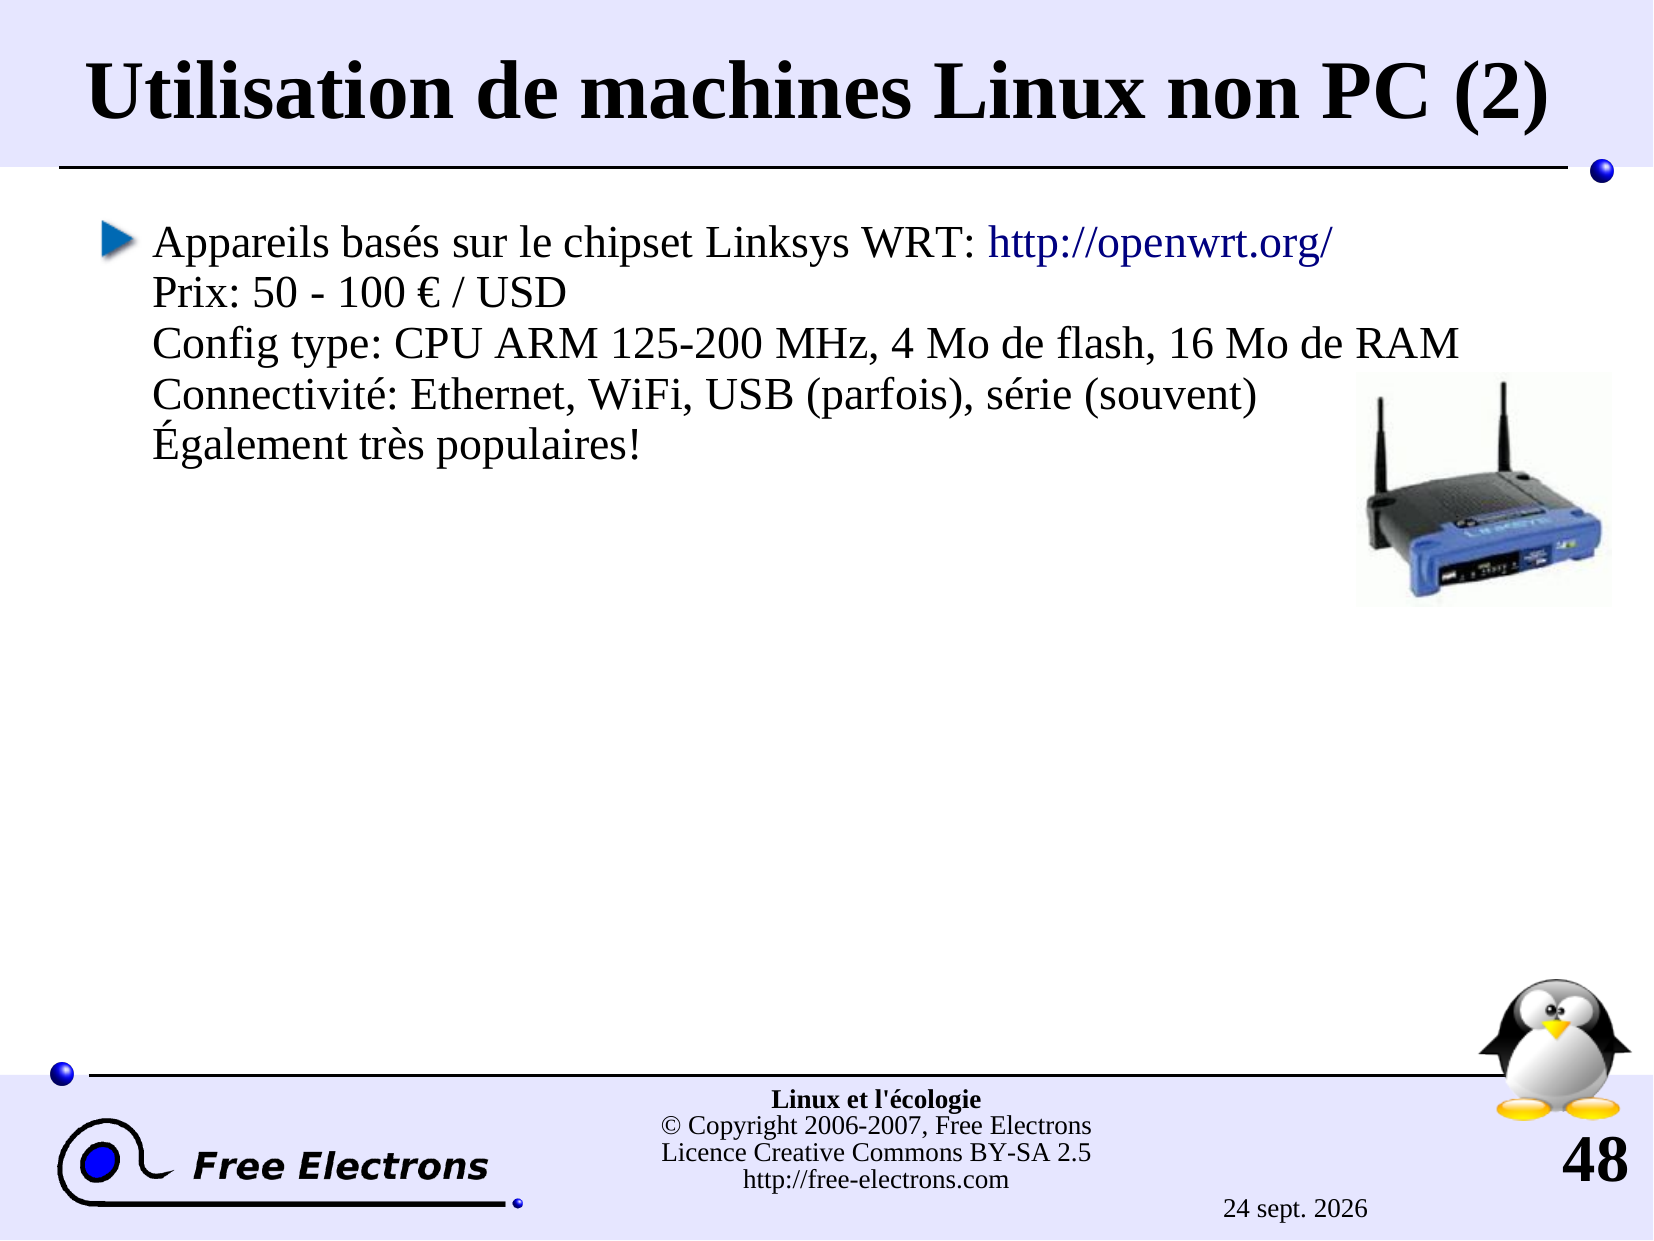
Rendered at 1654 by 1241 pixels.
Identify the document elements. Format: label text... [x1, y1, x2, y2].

picture [50, 1107, 527, 1216]
title Utilisation de machines Linux non PC (2) [33, 29, 1604, 153]
list Appareils basés sur le chipset Linksys WRT: http://openwrt.org/ Prix: 50 - 100 € / USD Config type: CPU ARM 125-200 MHz, 4 Mo de flash, 16 Mo de RAM Connectivité: Ethernet, WiFi, USB (parfois), série (souvent) Également très populaires! [81, 216, 1477, 1052]
picture [1476, 979, 1634, 1121]
picture [1477, 372, 1612, 607]
